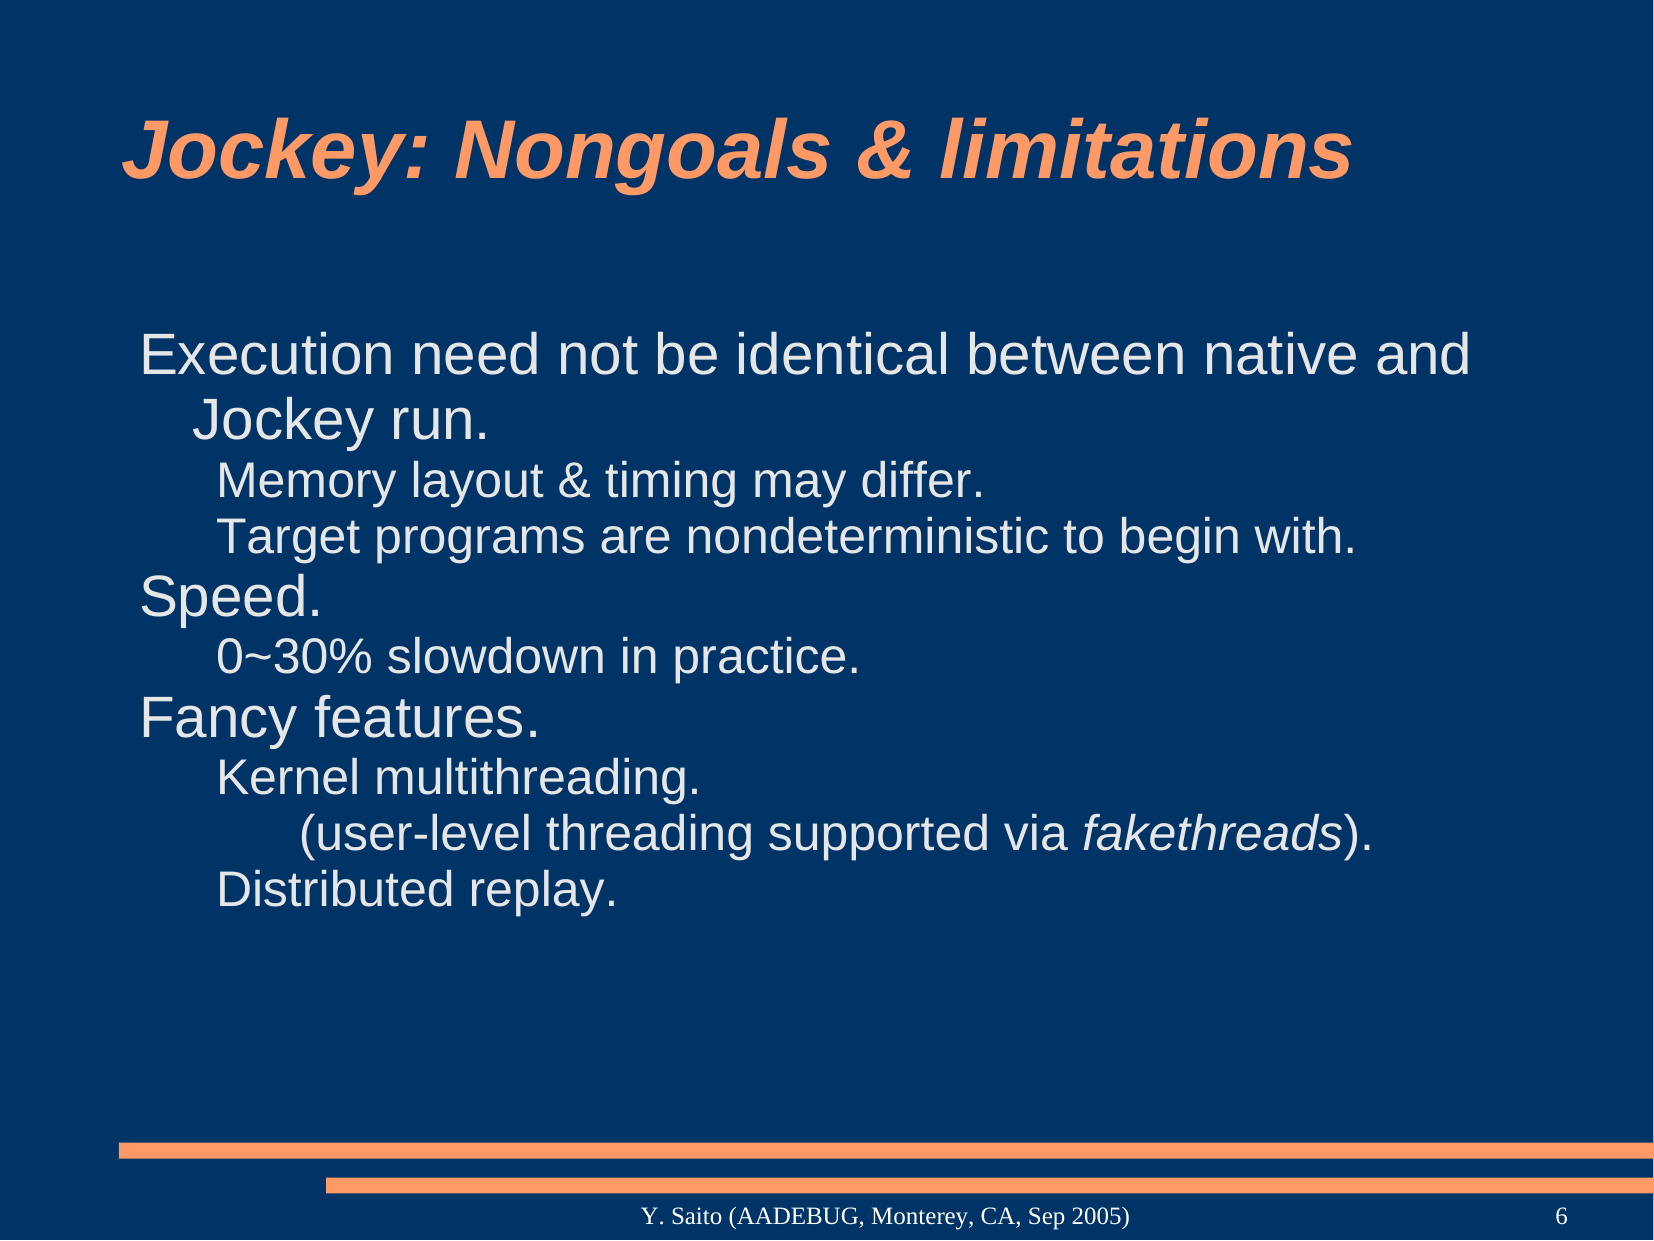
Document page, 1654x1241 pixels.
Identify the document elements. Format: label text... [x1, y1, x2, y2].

list Execution need not be identical between native and Jockey run. Memory layout & timing may differ. Target programs are nondeterministic to begin with. Speed. 0~30% slowdown in practice. Fancy features. Kernel multithreading. (user-level threading supported via fakethreads). Distributed replay. [121, 322, 1561, 1136]
title Jockey: Nongoals & limitations [121, 46, 1534, 254]
